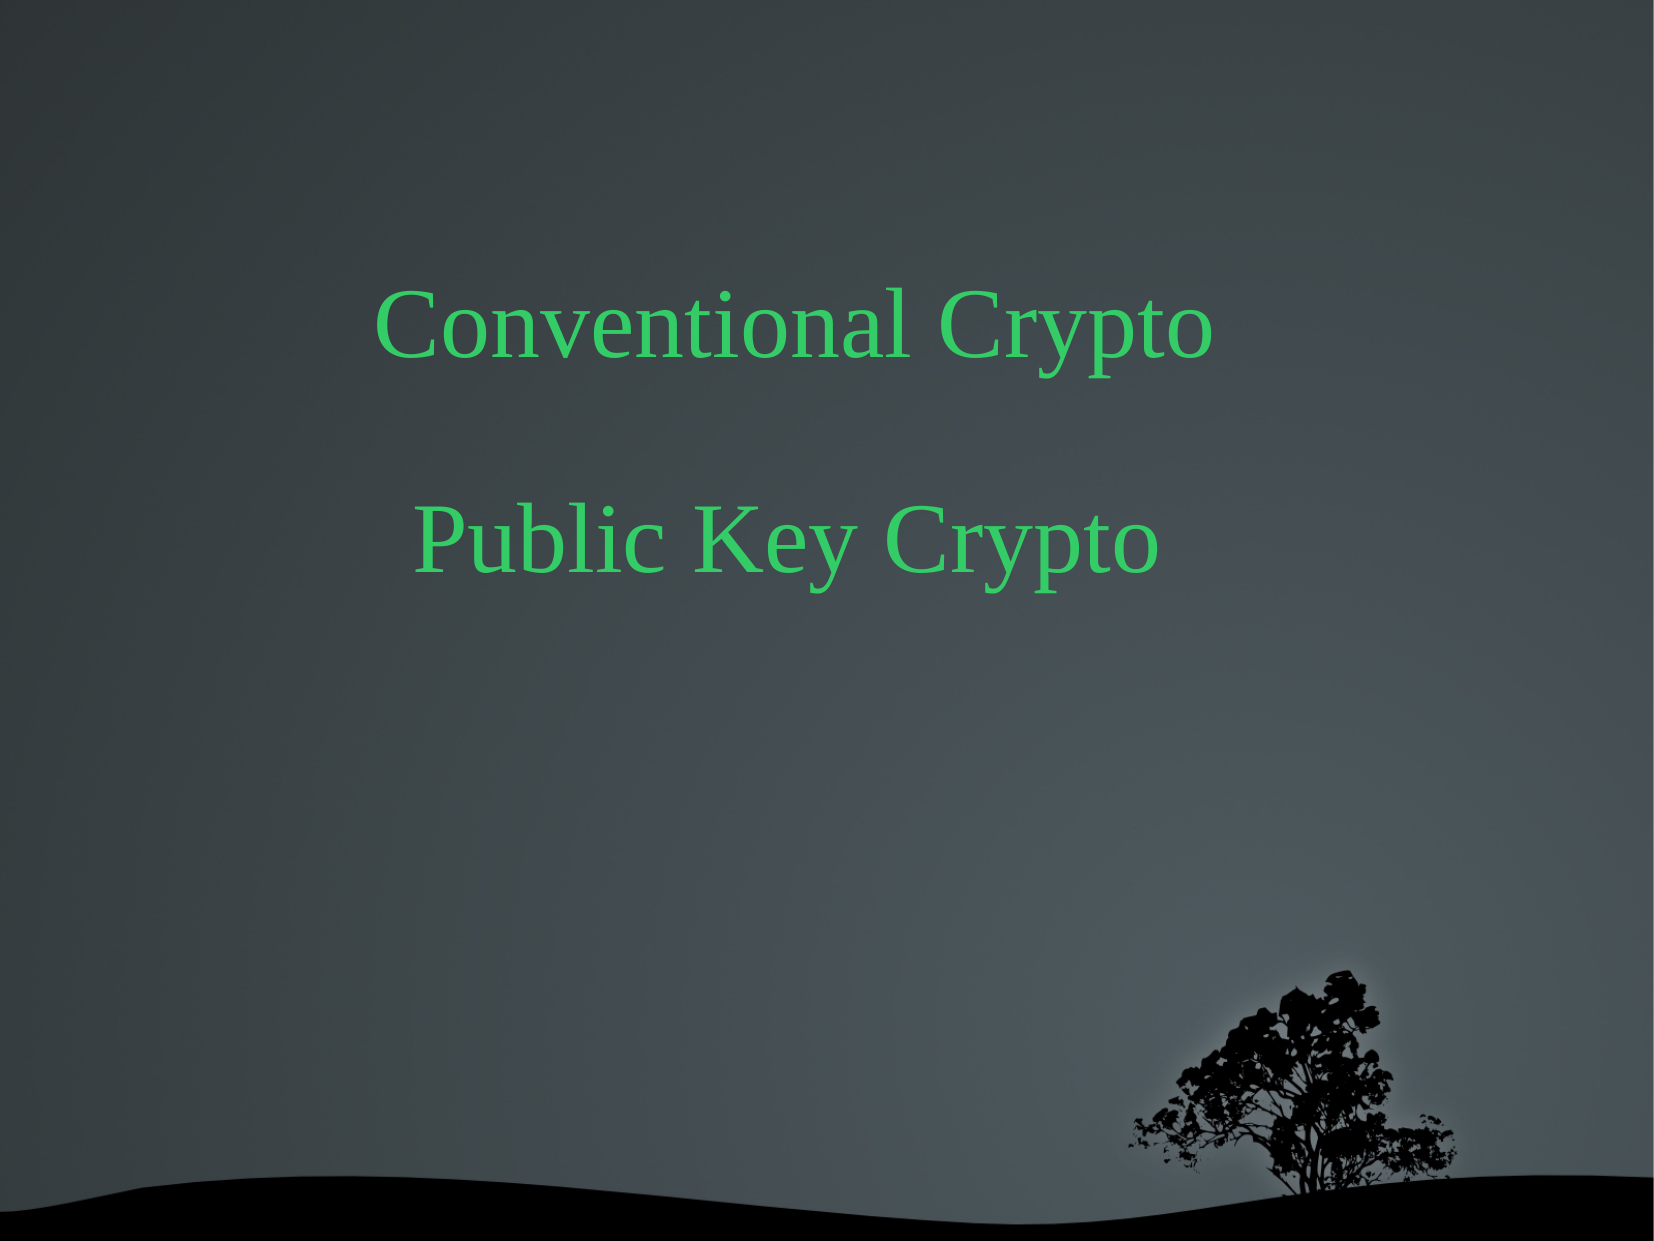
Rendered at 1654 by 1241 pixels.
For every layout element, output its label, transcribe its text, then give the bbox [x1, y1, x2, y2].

text_box Conventional Crypto [359, 261, 1227, 397]
picture [0, 0, 1654, 1241]
text_box Public Key Crypto [397, 476, 1174, 612]
